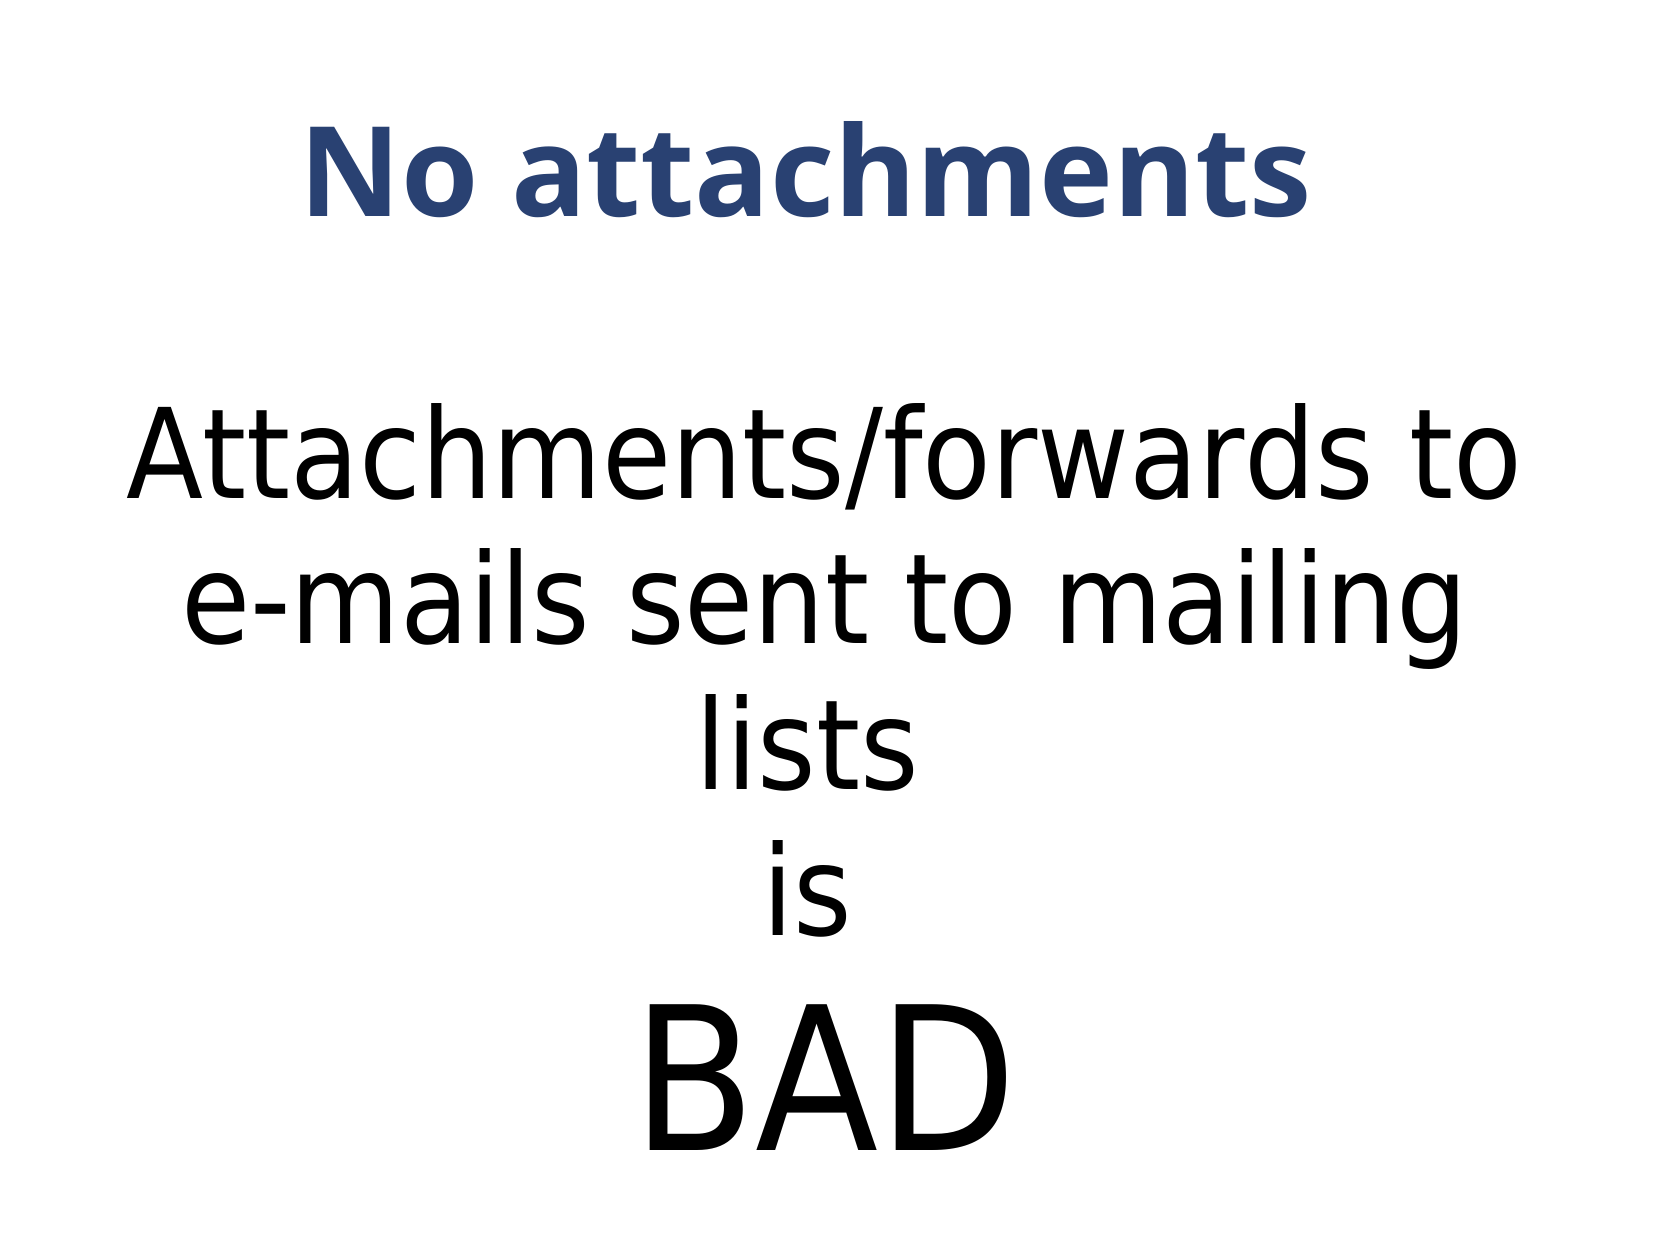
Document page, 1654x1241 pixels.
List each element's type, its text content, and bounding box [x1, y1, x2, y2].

text_box No attachments [187, 75, 1426, 263]
text_box Attachments/forwards to e-mails sent to mailing lists is BAD [75, 375, 1576, 1207]
